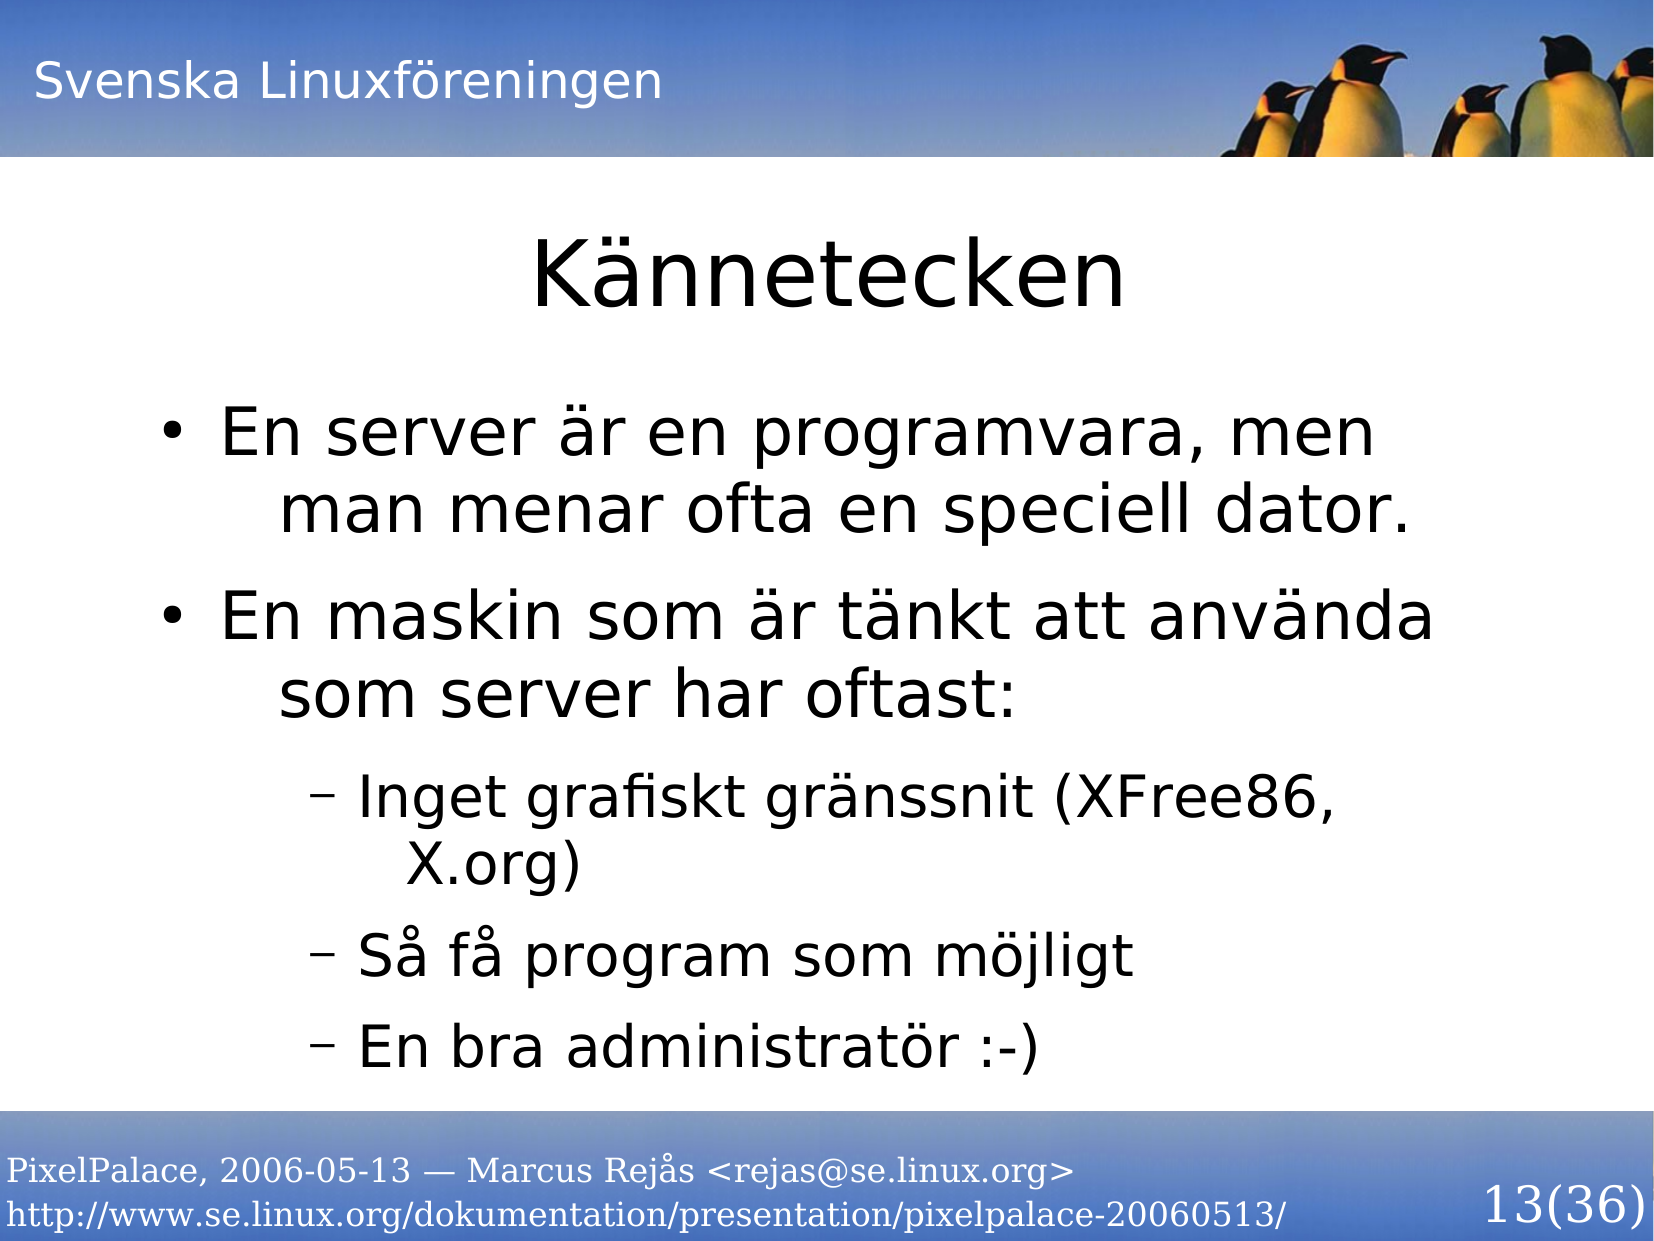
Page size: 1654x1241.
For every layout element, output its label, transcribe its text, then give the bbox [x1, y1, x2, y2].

picture [0, 0, 1654, 157]
picture [0, 1111, 1654, 1241]
title Kännetecken [123, 160, 1537, 389]
list En server är en programvara, men man menar ofta en speciell dator. En maskin som är tänkt att använda som server har oftast: Inget grafiskt gränssnit (XFree86, X.org) Så få program som möjligt En bra administratör :-) [121, 392, 1534, 1092]
